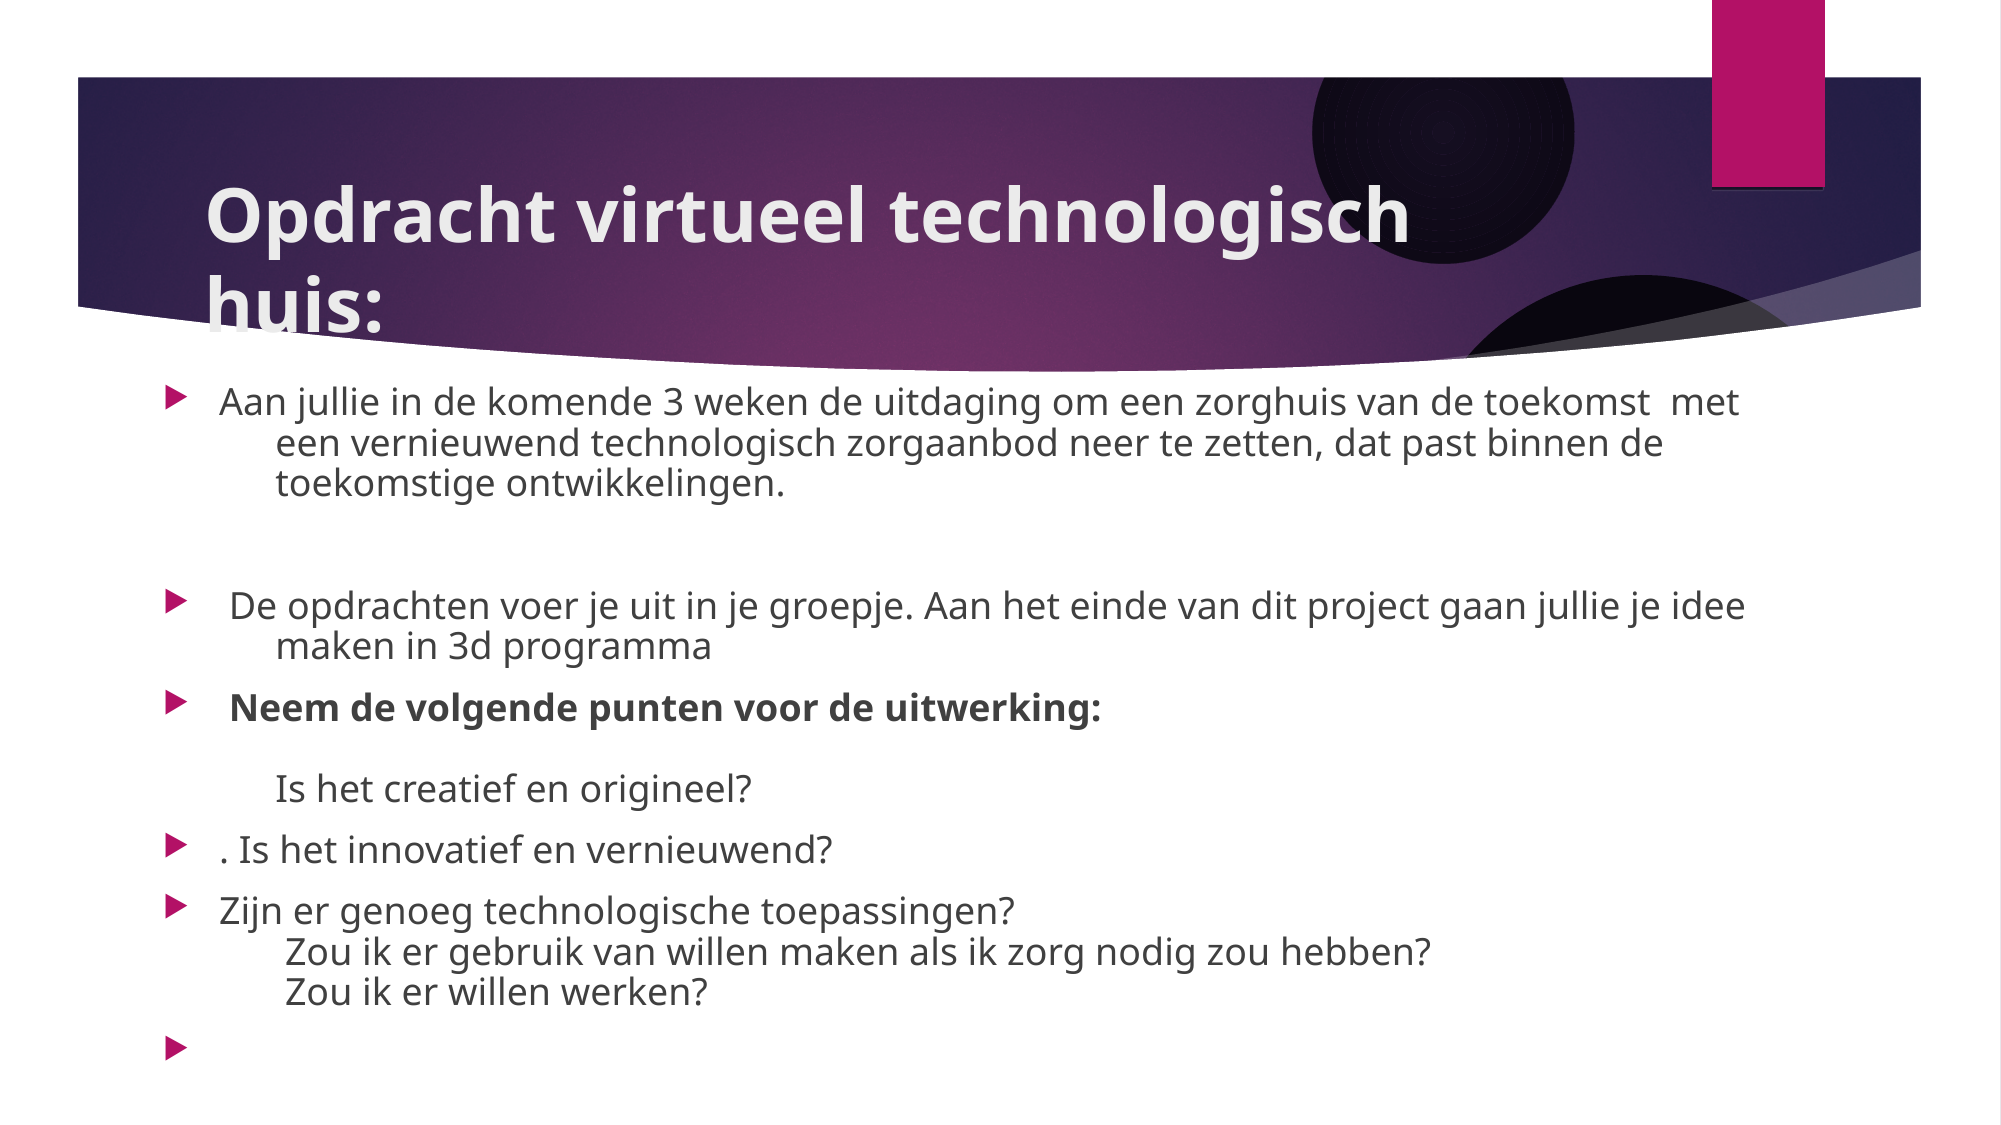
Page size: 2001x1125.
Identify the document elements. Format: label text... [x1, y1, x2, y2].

list Aan jullie in de komende 3 weken de uitdaging om een zorghuis van de toekomst met een vernieuwend technologisch zorgaanbod neer te zetten, dat past binnen de toekomstige ontwikkelingen. De opdrachten voer je uit in je groepje. Aan het einde van dit project gaan jullie je idee maken in 3d programma Neem de volgende punten voor de uitwerking: Is het creatief en origineel? . Is het innovatief en vernieuwend? Zijn er genoeg technologische toepassingen? Zou ik er gebruik van willen maken als ik zorg nodig zou hebben? Zou ik er willen werken? [147, 376, 1794, 1070]
title Opdracht virtueel technologisch huis: [189, 159, 1627, 276]
